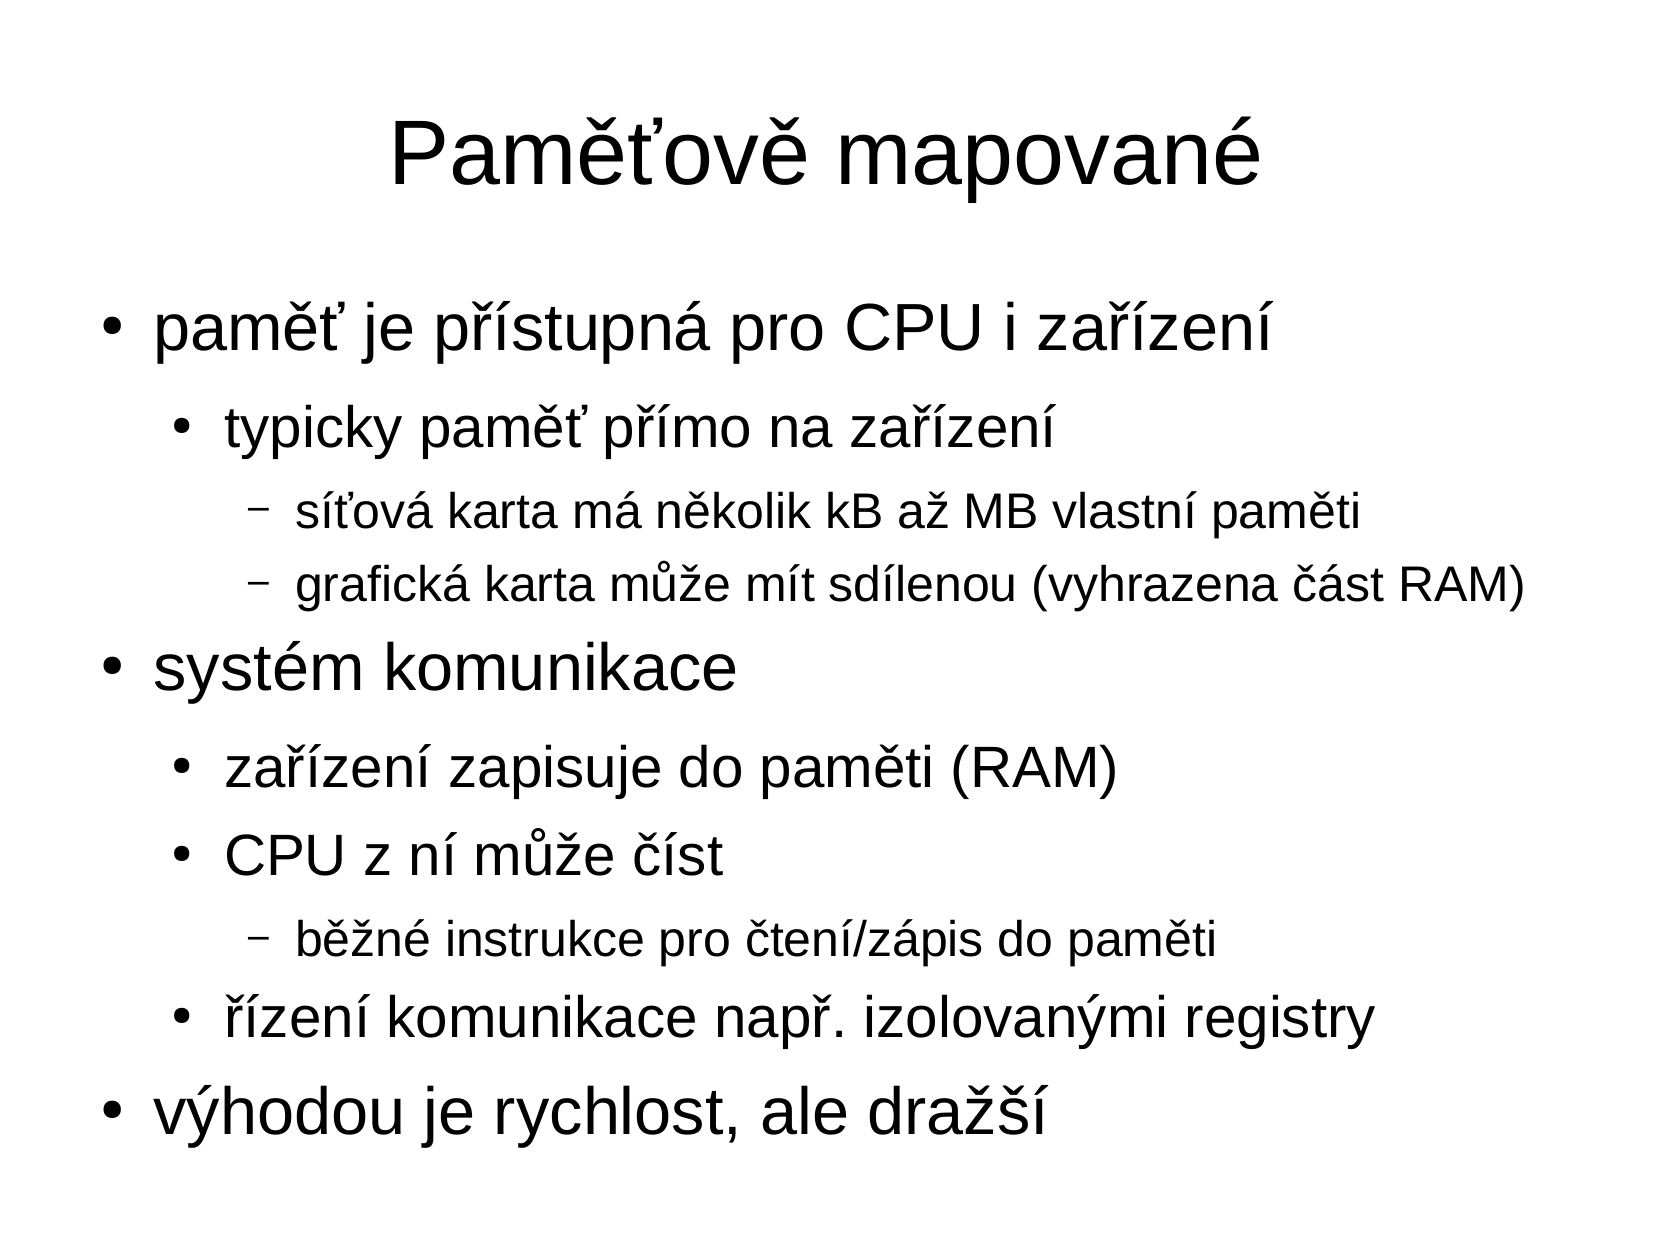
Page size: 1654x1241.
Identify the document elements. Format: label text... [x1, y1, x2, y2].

title Paměťově mapované [82, 56, 1571, 250]
list paměť je přístupná pro CPU i zařízení typicky paměť přímo na zařízení síťová karta má několik kB až MB vlastní paměti grafická karta může mít sdílenou (vyhrazena část RAM) systém komunikace zařízení zapisuje do paměti (RAM) CPU z ní může číst běžné instrukce pro čtení/zápis do paměti řízení komunikace např. izolovanými registry výhodou je rychlost, ale dražší [82, 290, 1571, 1149]
